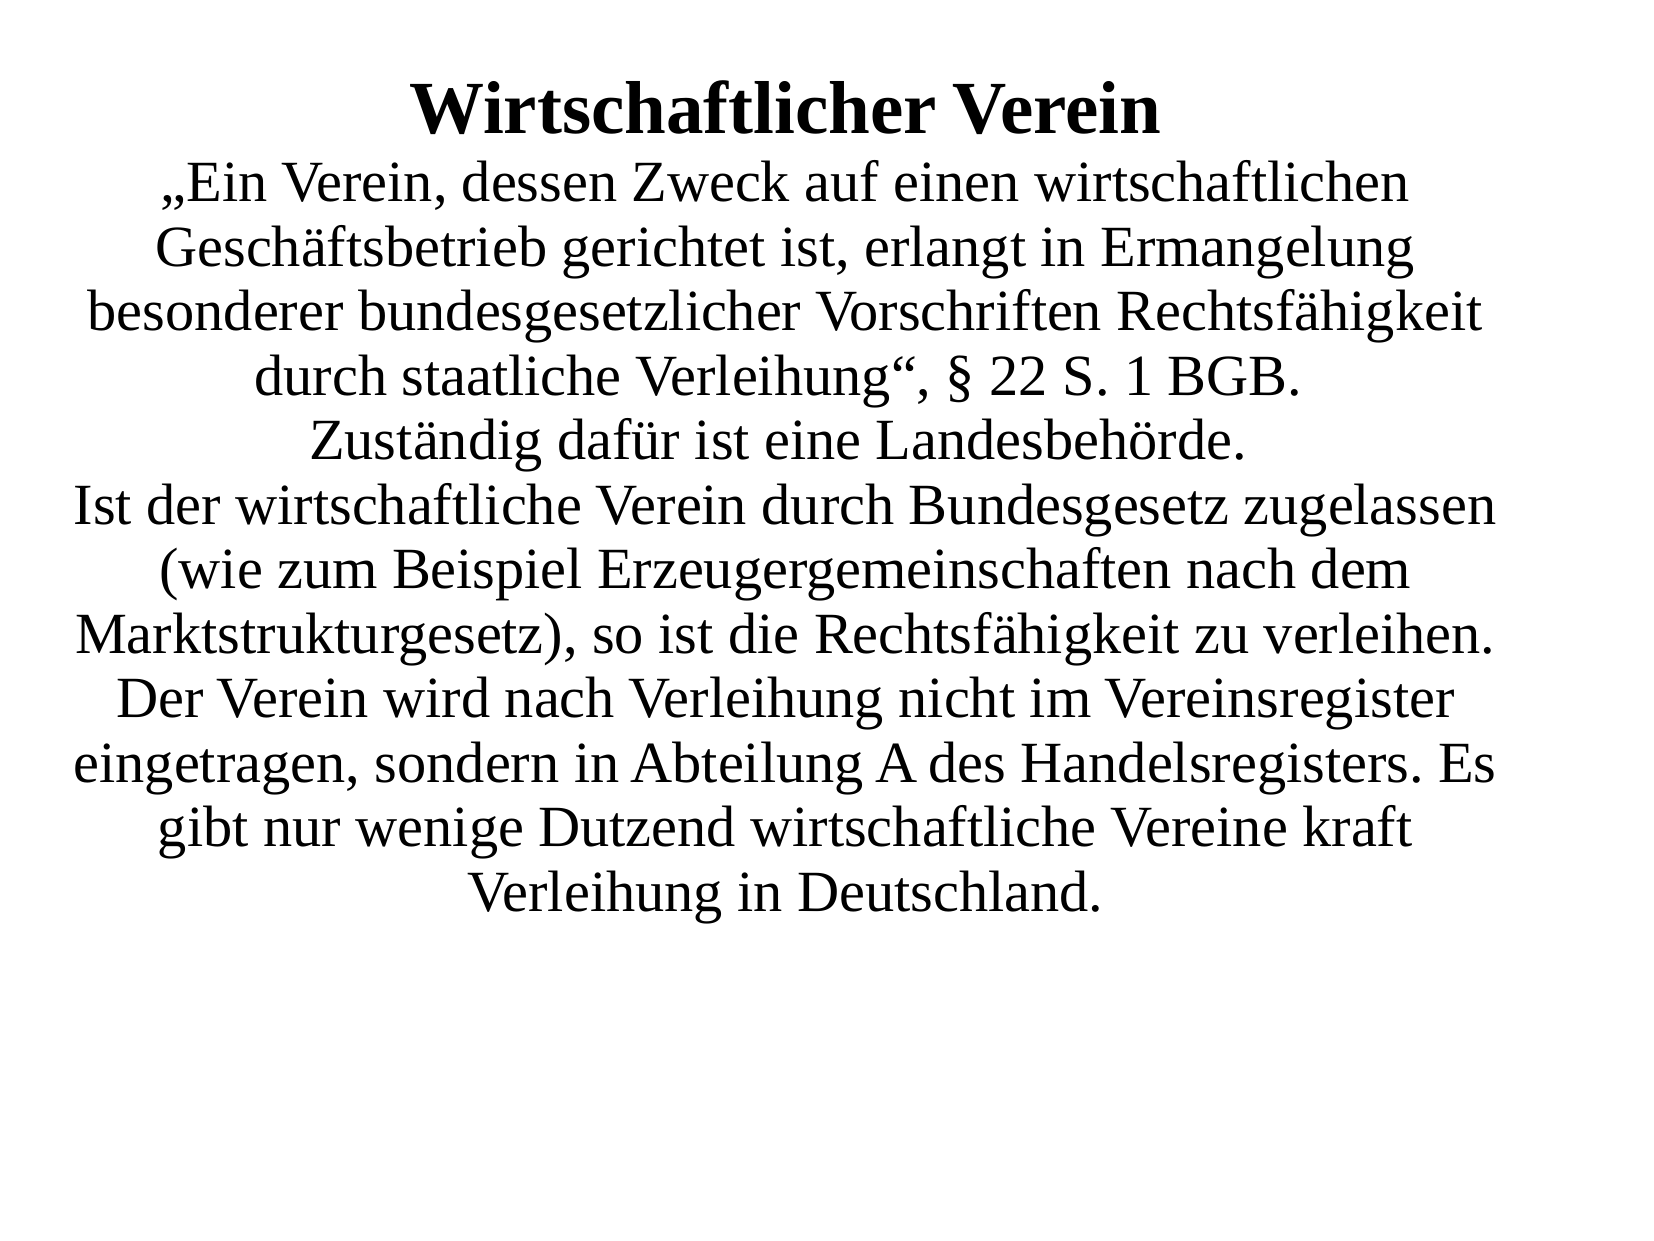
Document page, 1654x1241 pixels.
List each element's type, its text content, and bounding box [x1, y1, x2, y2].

text_box Wirtschaftlicher Verein „Ein Verein, dessen Zweck auf einen wirtschaftlichen Geschäftsbetrieb gerichtet ist, erlangt in Ermangelung besonderer bundesgesetzlicher Vorschriften Rechtsfähigkeit durch staatliche Verleihung“, § 22 S. 1 BGB. Zuständig dafür ist eine Landesbehörde. Ist der wirtschaftliche Verein durch Bundesgesetz zugelassen (wie zum Beispiel Erzeugergemeinschaften nach dem Marktstrukturgesetz), so ist die Rechtsfähigkeit zu verleihen. Der Verein wird nach Verleihung nicht im Vereinsregister eingetragen, sondern in Abteilung A des Handelsregisters. Es gibt nur wenige Dutzend wirtschaftliche Vereine kraft Verleihung in Deutschland. [59, 59, 1595, 932]
